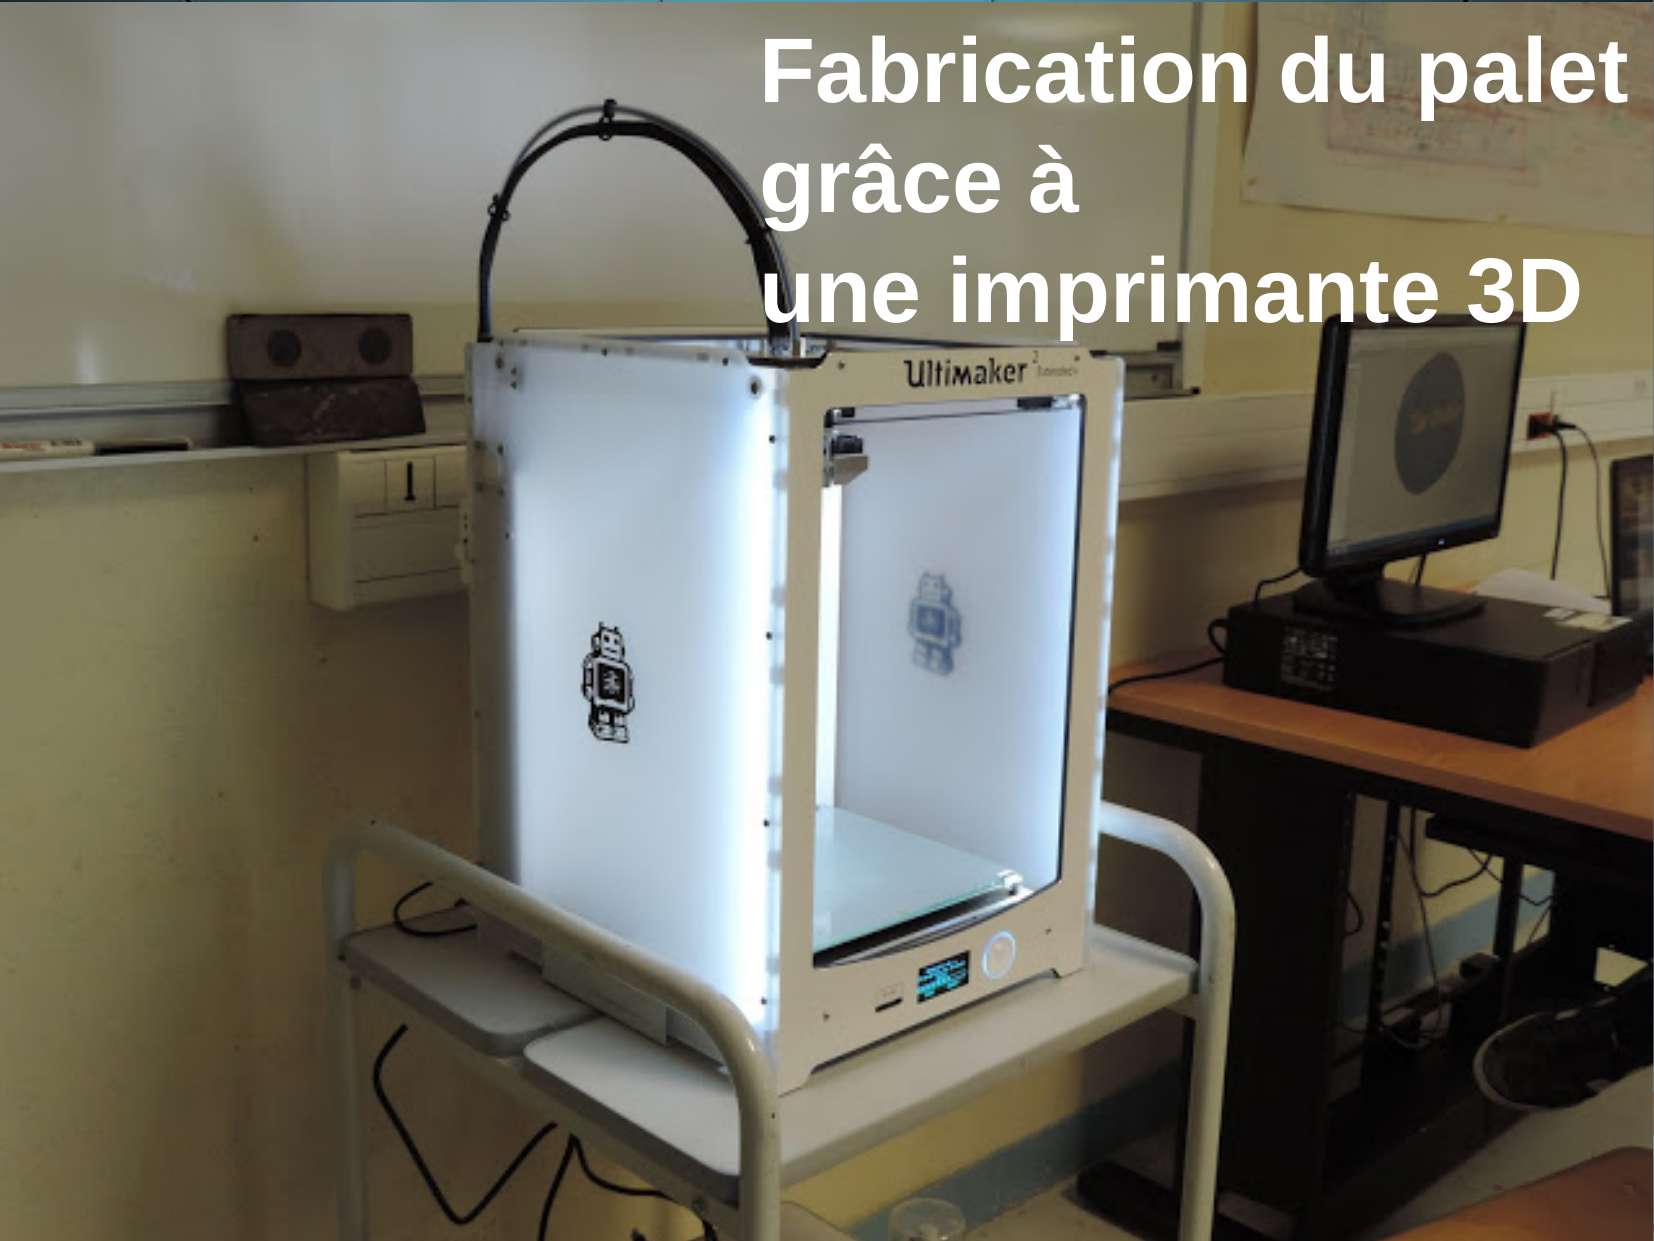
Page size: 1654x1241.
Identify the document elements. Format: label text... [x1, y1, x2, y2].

picture [0, 0, 1654, 1241]
text_box Fabrication du palet grâce à une imprimante 3D [744, 3, 1646, 349]
